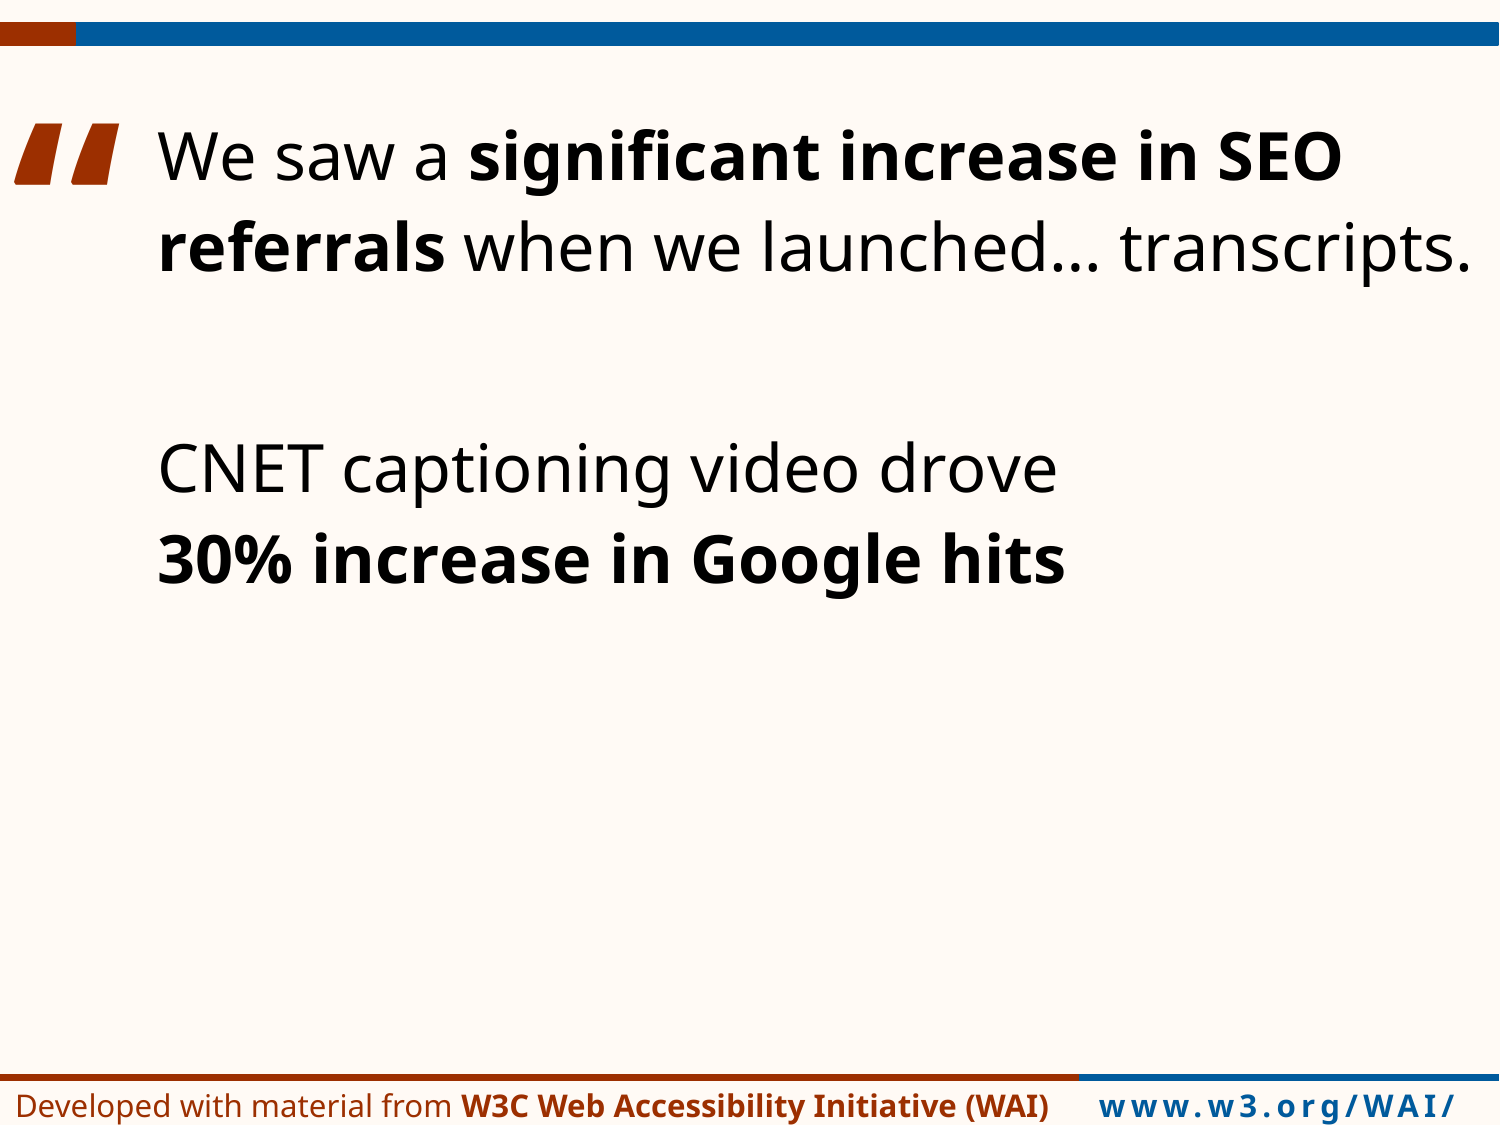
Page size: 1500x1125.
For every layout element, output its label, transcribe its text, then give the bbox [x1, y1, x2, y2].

list We saw a significant increase in SEO referrals when we launched… transcripts. CNET captioning video drove 30% increase in Google hits [142, 95, 1500, 1075]
